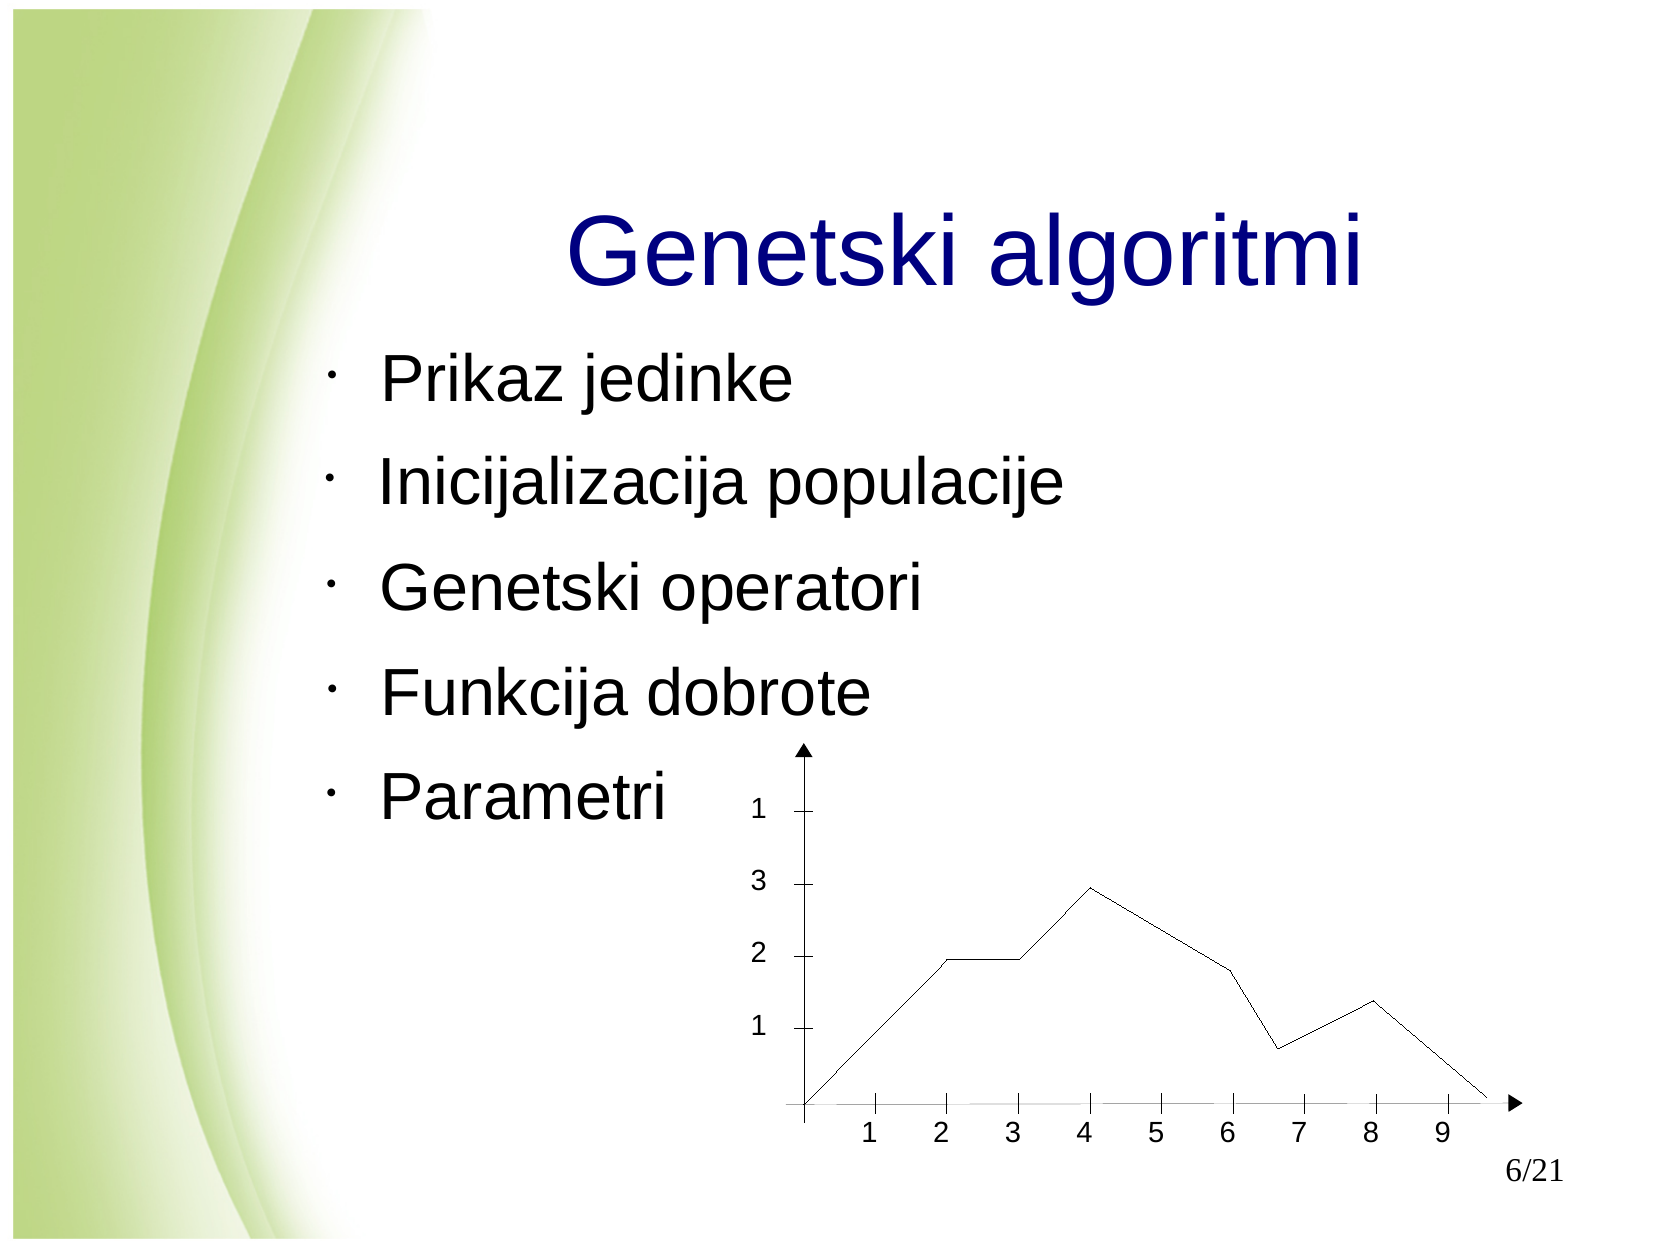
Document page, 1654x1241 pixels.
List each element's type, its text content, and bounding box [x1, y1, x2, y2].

text_box 8 [1348, 1108, 1404, 1167]
text_box 3 [990, 1108, 1046, 1167]
text_box 3 [735, 856, 792, 915]
picture [7, 355, 1654, 1241]
text_box 7 [1276, 1108, 1333, 1167]
text_box 2 [918, 1108, 974, 1167]
text_box 1 [735, 1001, 792, 1060]
text_box Prikaz jedinke [309, 341, 825, 417]
text_box Genetski operatori [308, 550, 954, 626]
text_box 6 [1204, 1108, 1261, 1167]
text_box 9 [1419, 1108, 1476, 1167]
text_box 5 [1133, 1108, 1189, 1167]
text_box Funkcija dobrote [309, 655, 903, 731]
picture [7, 3, 1654, 147]
text_box Parametri [308, 758, 698, 834]
text_box 1 [846, 1108, 903, 1167]
title Genetski algoritmi [0, 147, 1654, 355]
text_box 1 [735, 784, 792, 843]
text_box 4 [1061, 1108, 1118, 1167]
text_box 2 [735, 928, 792, 988]
text_box Inicijalizacija populacije [307, 443, 1097, 519]
